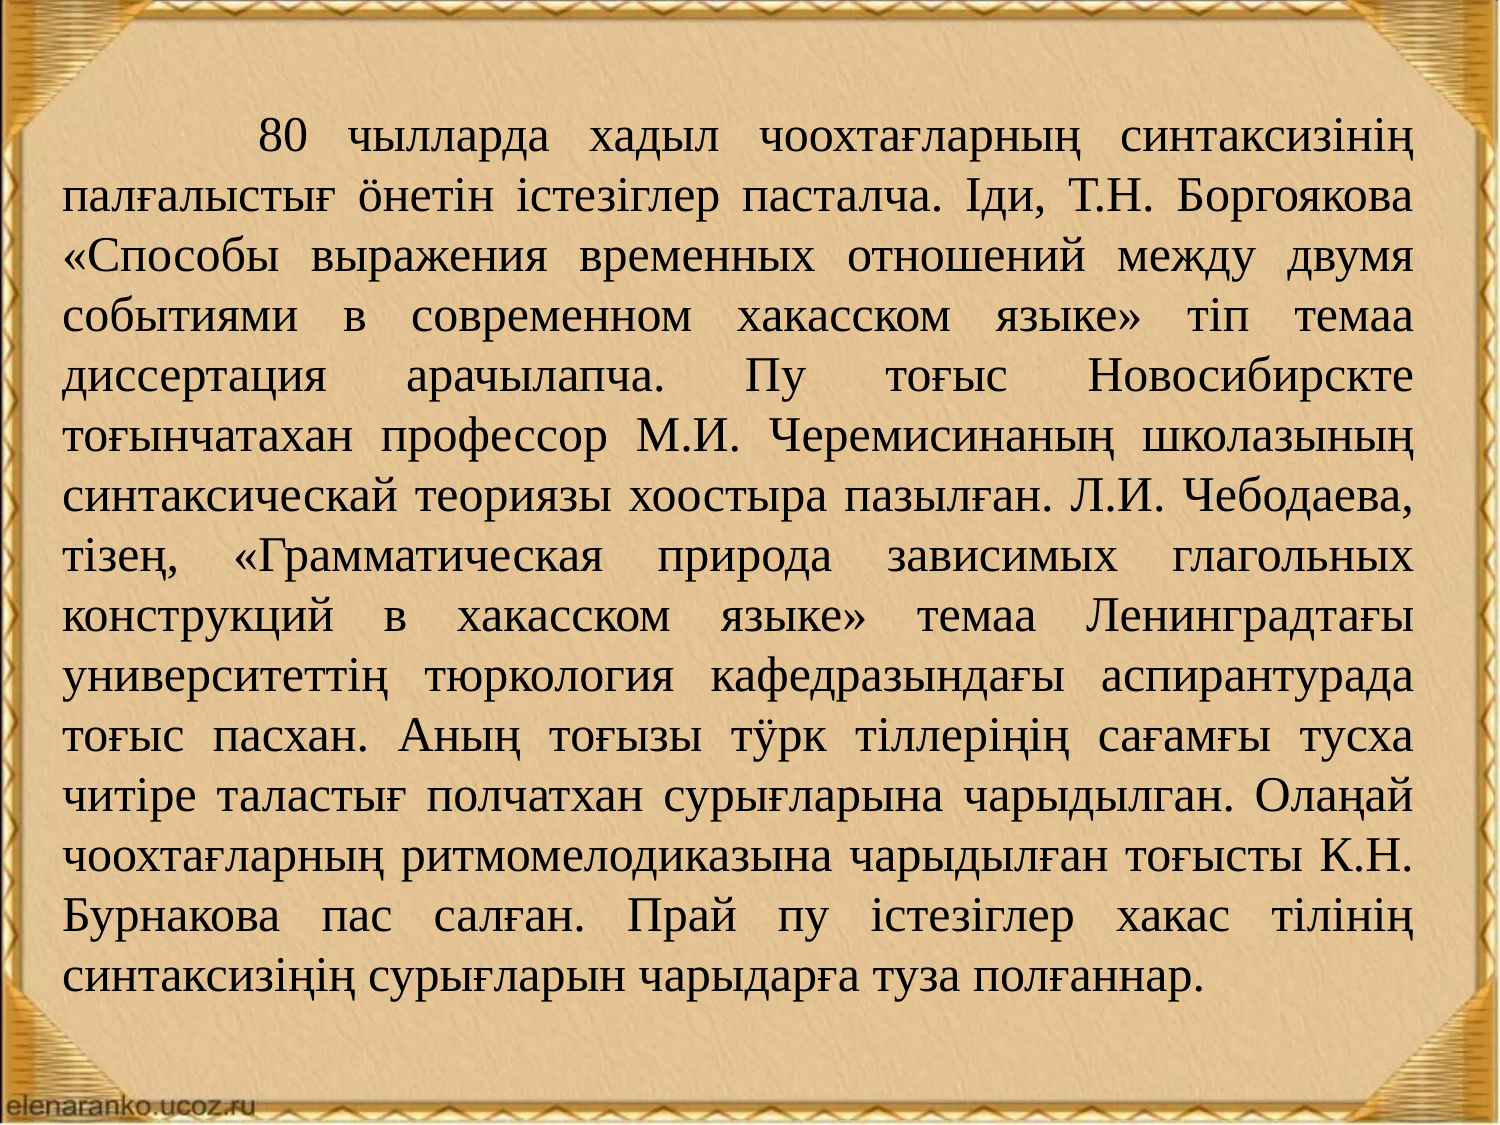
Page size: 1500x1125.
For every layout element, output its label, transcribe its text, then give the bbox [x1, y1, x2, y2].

text_box 80 чылларда хадыл чоохтағларның синтаксизінің палғалыстығ ӧнетін істезіглер пасталча. Іди, Т.Н. Боргоякова «Способы выражения временных отношений между двумя событиями в современном хакасском языке» тіп темаа диссертация арачылапча. Пу тоғыс Новосибирскте тоғынчатахан профессор М.И. Черемисинаның школазының синтаксическай теориязы хоостыра пазылған. Л.И. Чебодаева, тізең, «Грамматическая природа зависимых глагольных конструкций в хакасском языке» темаа Ленинградтағы университеттің тюркология кафедразындағы аспирантурада тоғыс пасхан. Аның тоғызы тӱрк тіллеріңің сағамғы тусха читіре таластығ полчатхан сурығларына чарыдылган. Олаңай чоохтағларның ритмомелодиказына чарыдылған тоғысты К.Н. Бурнакова пас салған. Прай пу істезіглер хакас тілінің синтаксизіңің сурығларын чарыдарға туза полғаннар. [47, 94, 1430, 977]
picture [0, 0, 1500, 1125]
